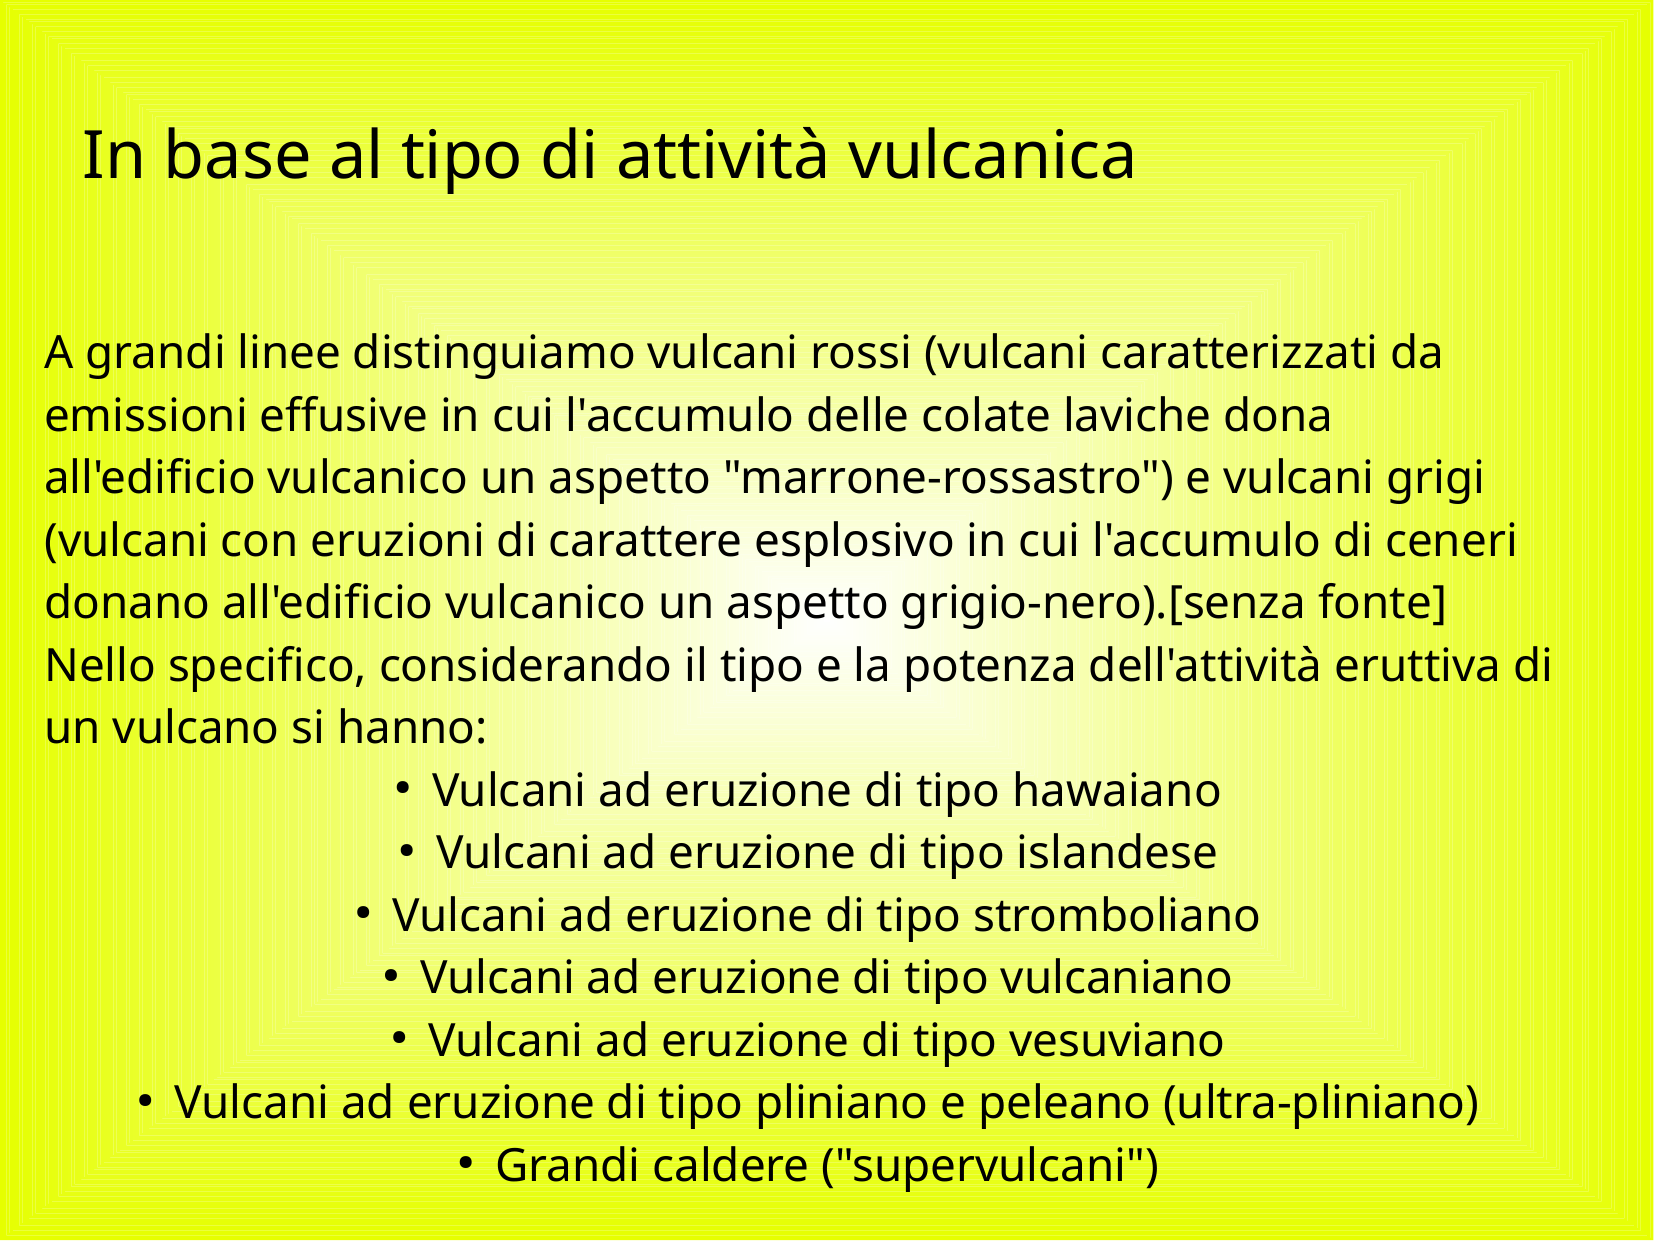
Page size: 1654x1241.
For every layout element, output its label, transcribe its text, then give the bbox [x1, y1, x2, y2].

text_box A grandi linee distinguiamo vulcani rossi (vulcani caratterizzati da emissioni effusive in cui l'accumulo delle colate laviche dona all'edificio vulcanico un aspetto "marrone-rossastro") e vulcani grigi (vulcani con eruzioni di carattere esplosivo in cui l'accumulo di ceneri donano all'edificio vulcanico un aspetto grigio-nero).[senza fonte] Nello specifico, considerando il tipo e la potenza dell'attività eruttiva di un vulcano si hanno: Vulcani ad eruzione di tipo hawaiano Vulcani ad eruzione di tipo islandese Vulcani ad eruzione di tipo stromboliano Vulcani ad eruzione di tipo vulcaniano Vulcani ad eruzione di tipo vesuviano Vulcani ad eruzione di tipo pliniano e peleano (ultra-pliniano) Grandi caldere ("supervulcani") [29, 312, 1572, 1182]
title In base al tipo di attività vulcanica [82, 56, 1571, 250]
